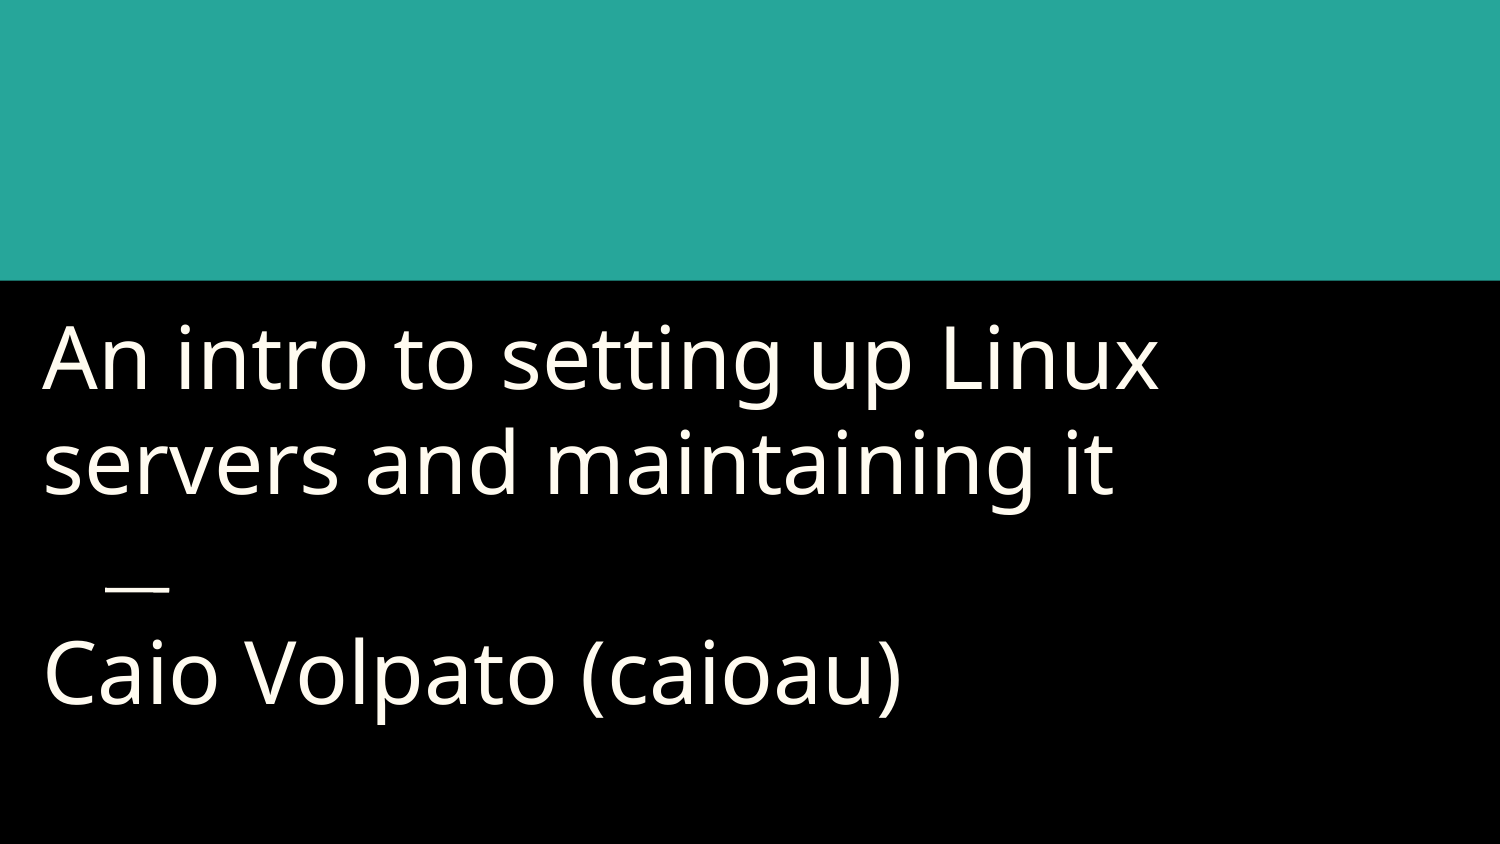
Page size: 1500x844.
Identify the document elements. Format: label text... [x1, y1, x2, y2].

title An intro to setting up Linux servers and maintaining it Caio Volpato (caioau) [26, 286, 1491, 561]
